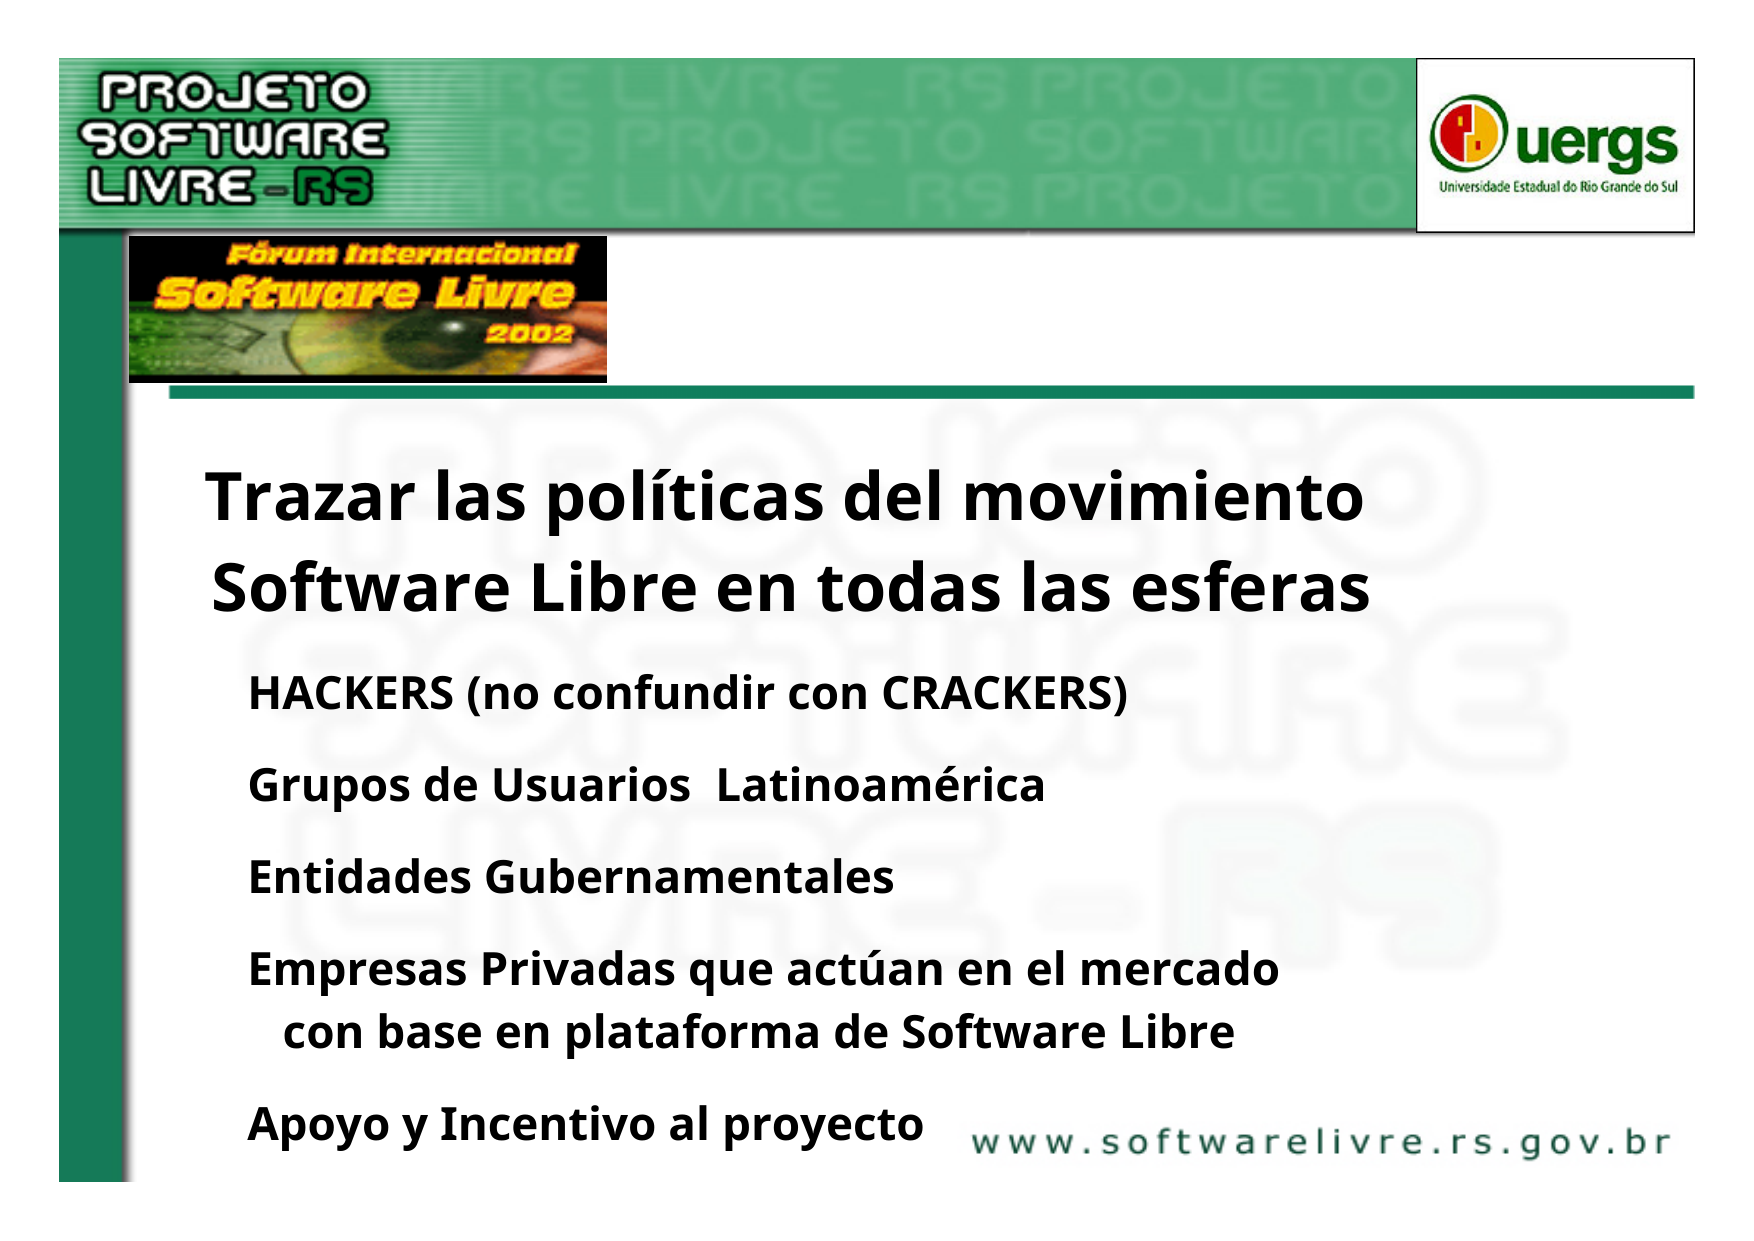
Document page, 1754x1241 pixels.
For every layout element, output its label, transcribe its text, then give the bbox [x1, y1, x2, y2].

picture [59, 58, 1695, 1182]
text_box Trazar las políticas del movimiento Software Libre en todas las esferas HACKERS (no confundir con CRACKERS) Grupos de Usuarios Latinoamérica Entidades Gubernamentales Empresas Privadas que actúan en el mercado con base en plataforma de Software Libre Apoyo y Incentivo al proyecto [140, 449, 1508, 1093]
